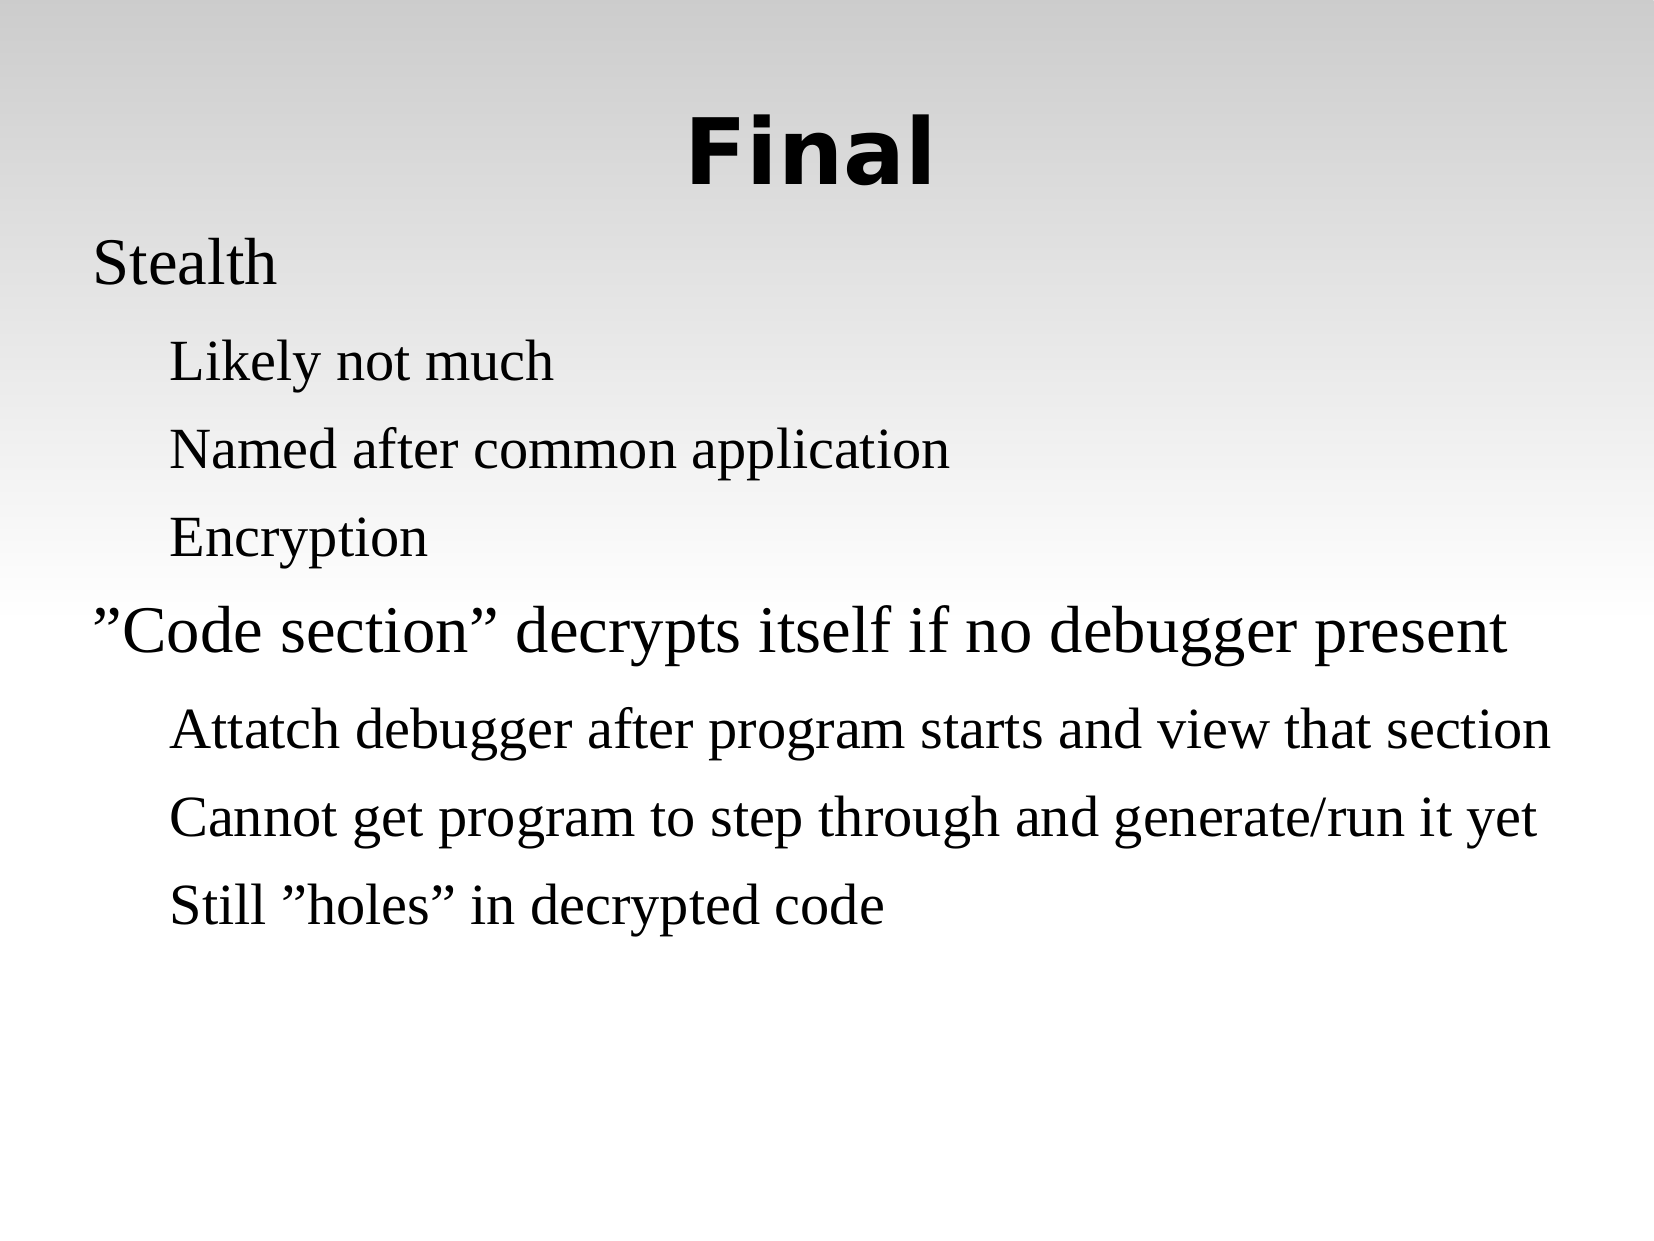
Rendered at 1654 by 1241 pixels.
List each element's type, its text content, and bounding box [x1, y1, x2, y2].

list Stealth Likely not much Named after common application Encryption ”Code section” decrypts itself if no debugger present Attatch debugger after program starts and view that section Cannot get program to step through and generate/run it yet Still ”holes” in decrypted code [75, 225, 1564, 1241]
title Final [82, 56, 1571, 250]
